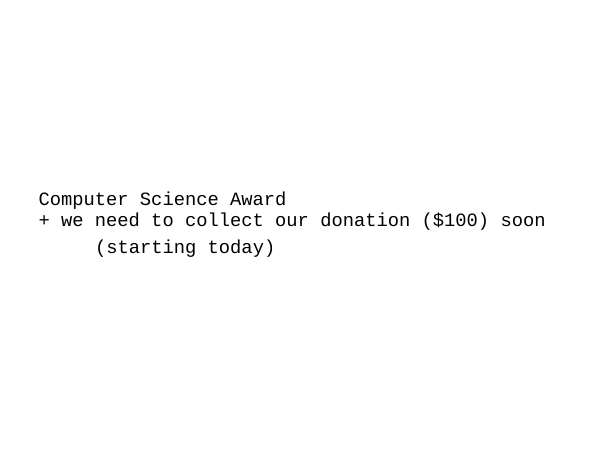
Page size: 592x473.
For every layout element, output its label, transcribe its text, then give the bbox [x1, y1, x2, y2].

text_box Computer Science Award + we need to collect our donation ($100) soon (starting today) [23, 118, 591, 334]
